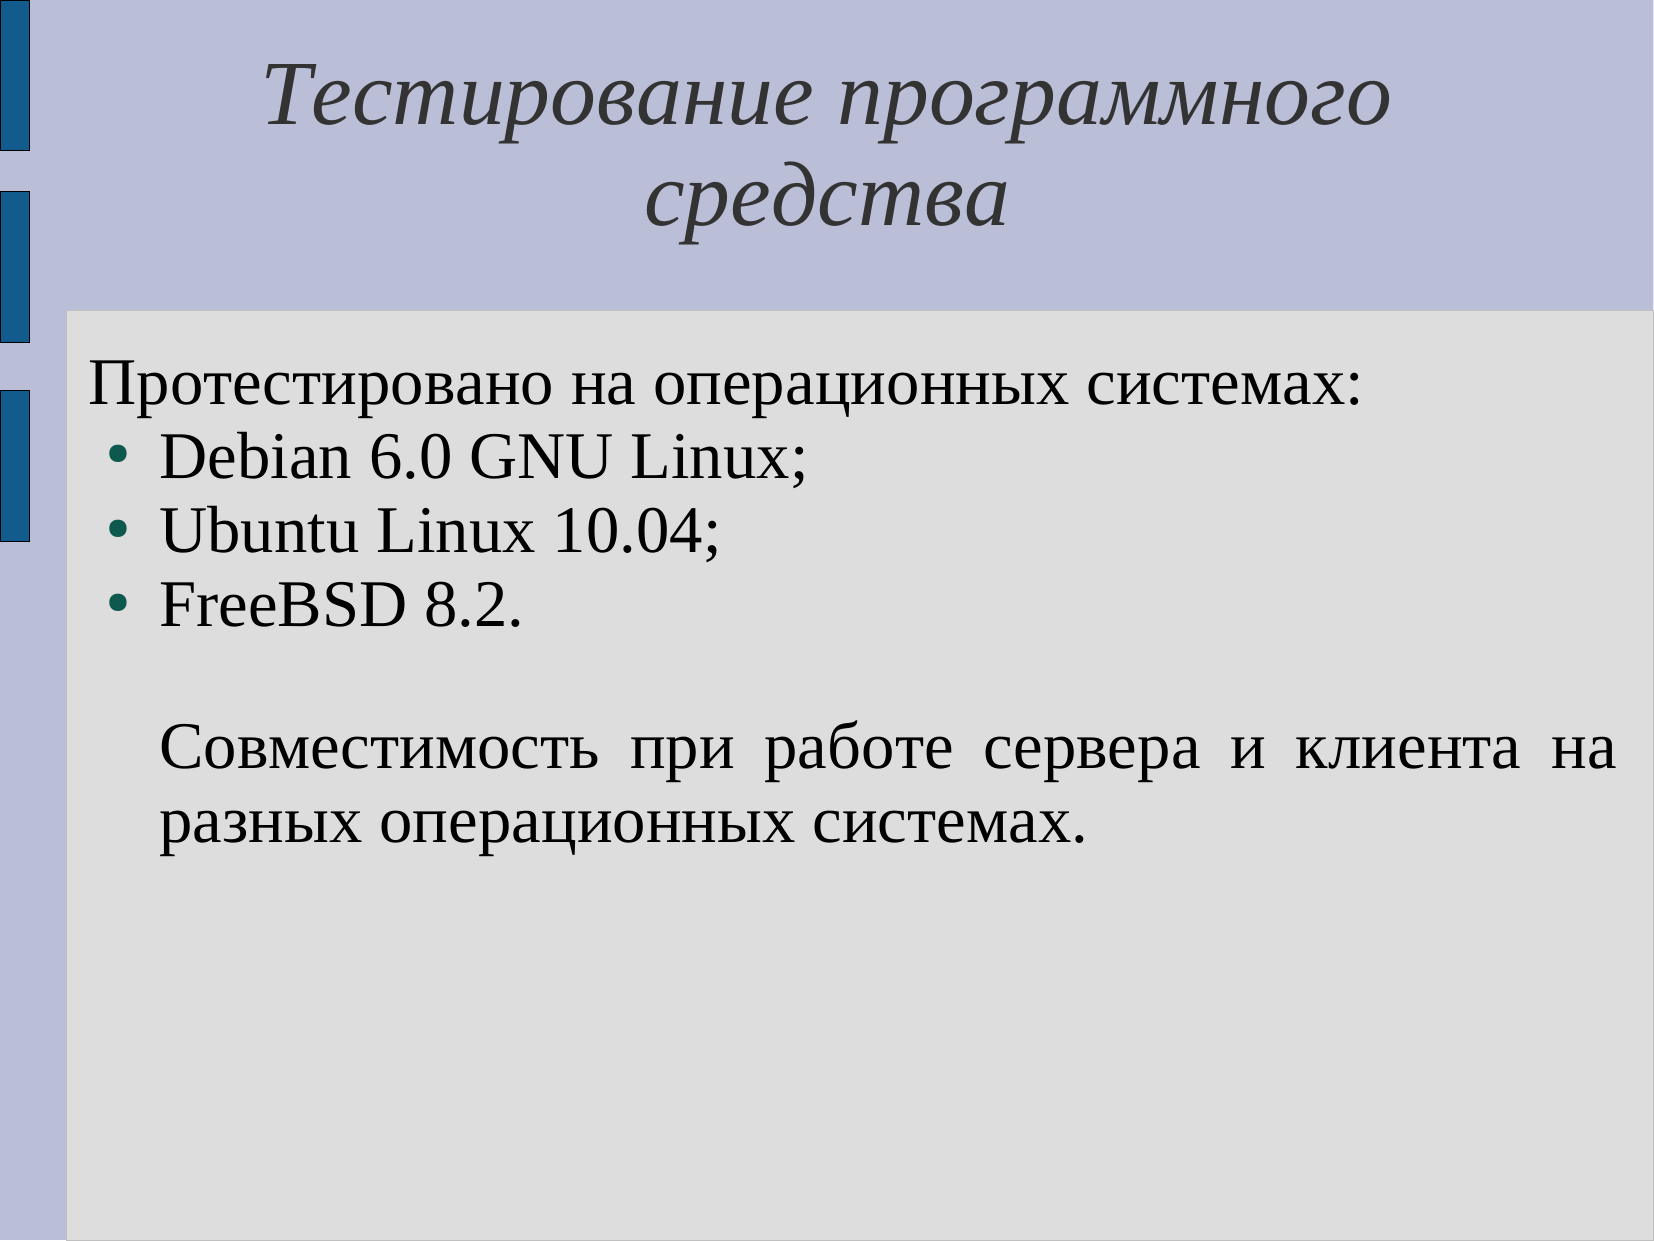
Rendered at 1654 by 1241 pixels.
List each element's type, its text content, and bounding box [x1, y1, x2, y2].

list Совместимость при работе сервера и клиента на разных операционных системах. [88, 708, 1619, 1211]
title Тестирование программного средства [121, 29, 1534, 344]
list Протестировано на операционных системах: Debian 6.0 GNU Linux; Ubuntu Linux 10.04; FreeBSD 8.2. [88, 344, 1625, 680]
